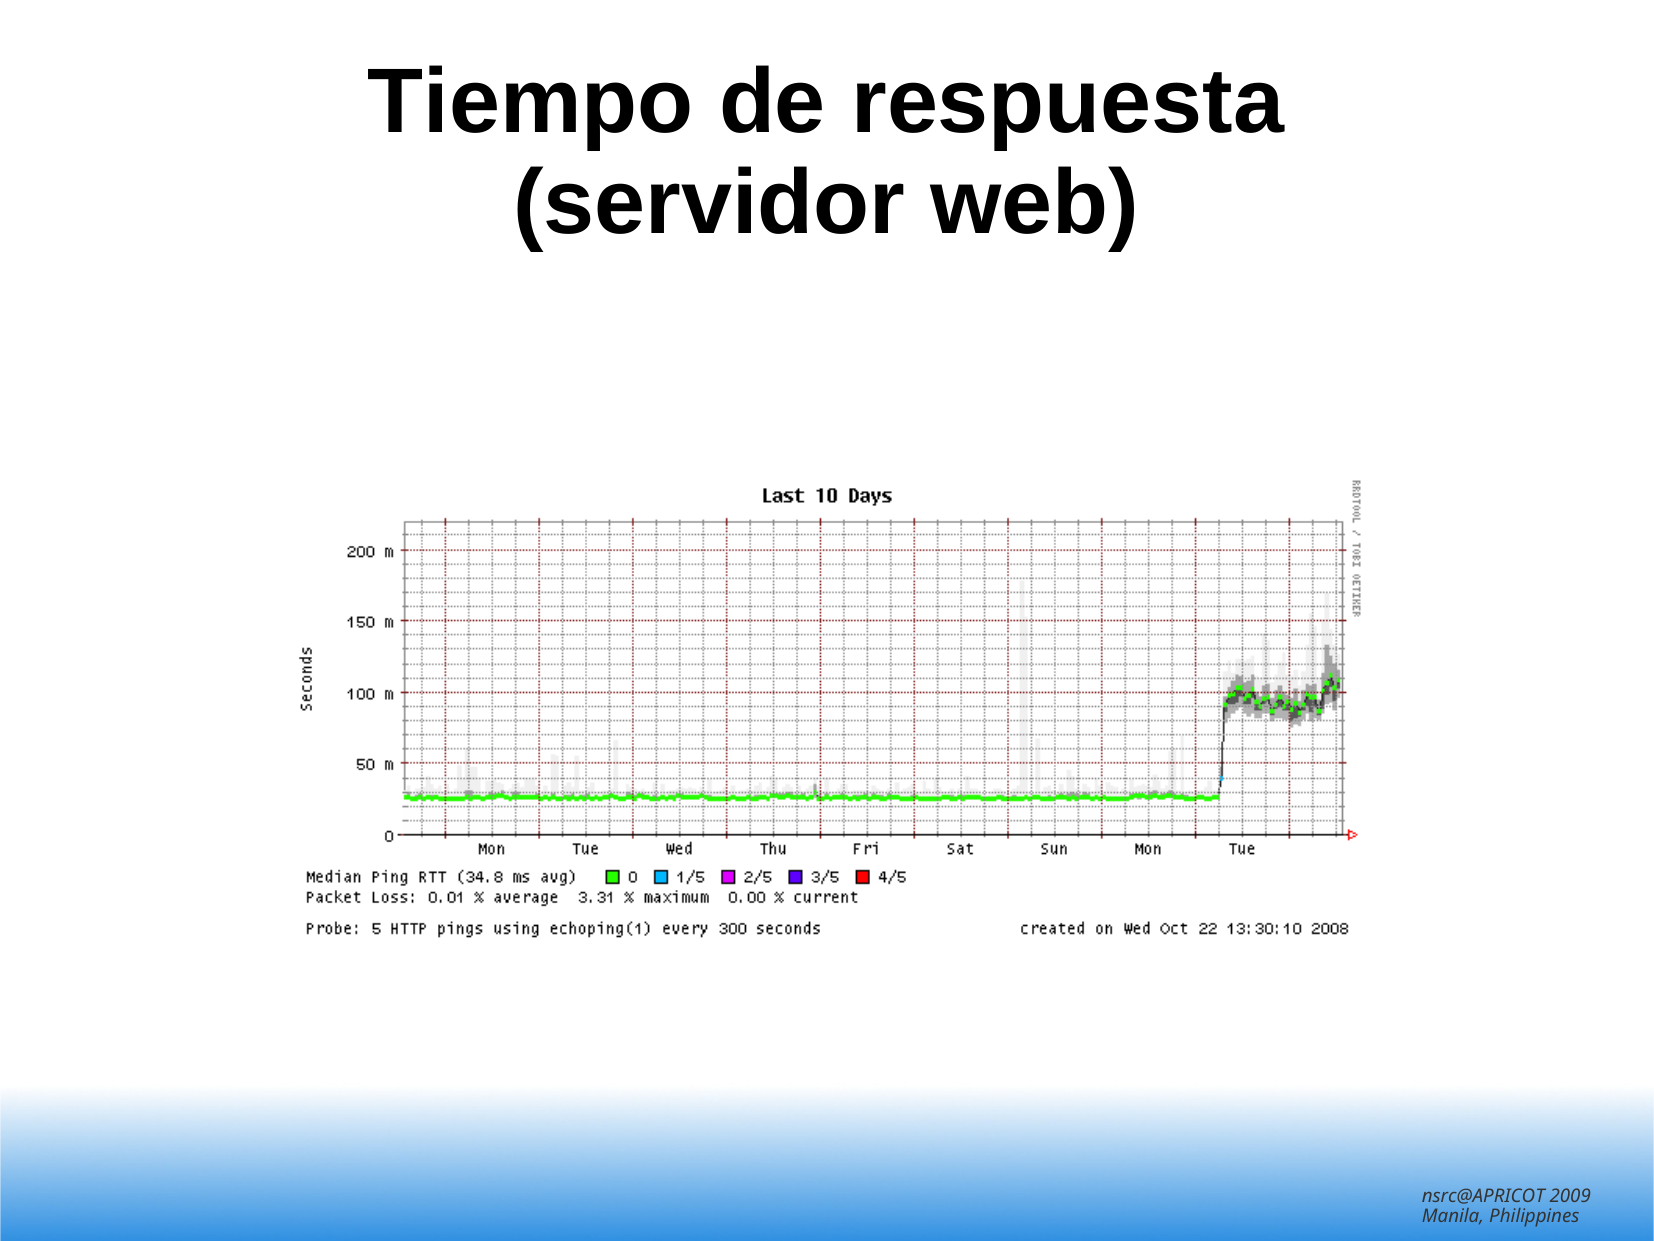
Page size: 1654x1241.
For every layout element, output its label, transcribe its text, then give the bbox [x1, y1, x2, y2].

title Tiempo de respuesta (servidor web) [82, 45, 1571, 260]
picture [0, 1083, 1654, 1241]
picture [287, 473, 1367, 951]
